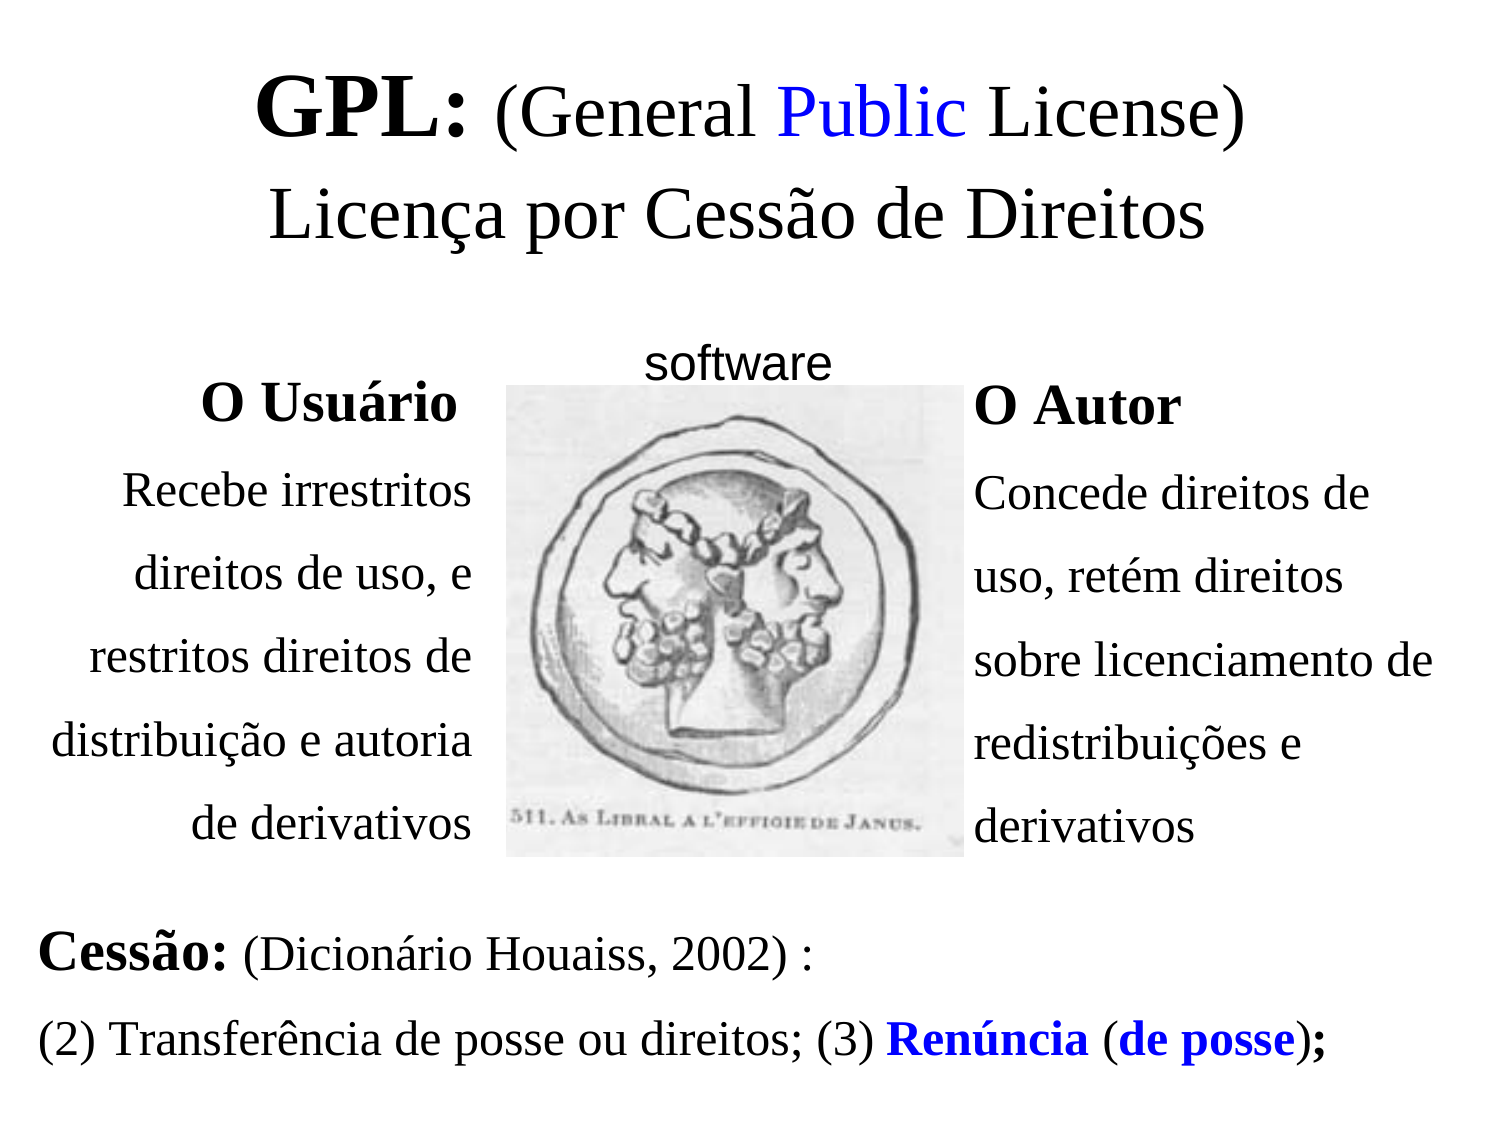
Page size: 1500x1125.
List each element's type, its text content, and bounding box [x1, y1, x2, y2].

text_box software [546, 335, 931, 392]
title GPL: (General Public License) Licença por Cessão de Direitos [112, 30, 1388, 284]
text_box O Autor Concede direitos de uso, retém direitos sobre licenciamento de redistribuições e derivativos [958, 342, 1456, 862]
picture [534, 385, 964, 857]
text_box Cessão: (Dicionário Houaiss, 2002) : (2) Transferência de posse ou direitos; (3) Renúncia (de posse); [22, 887, 1462, 1106]
text_box O Usuário Recebe irrestritos direitos de uso, e restritos direitos de distribuição e autoria de derivativos [35, 339, 534, 859]
